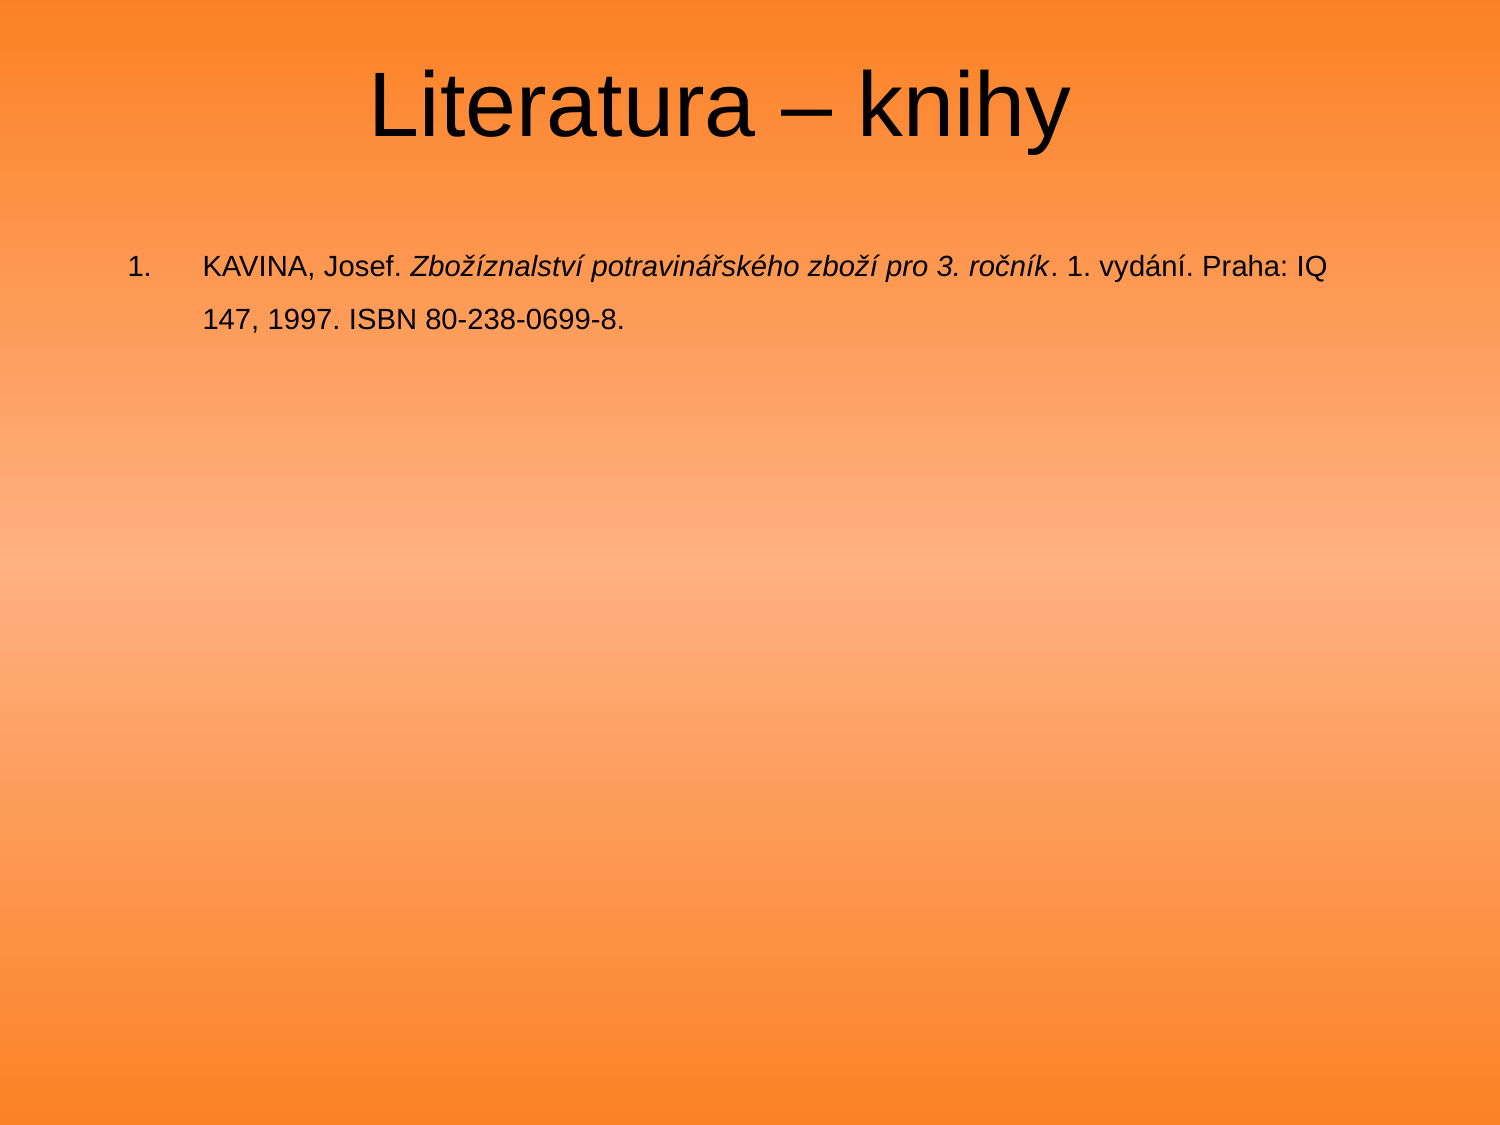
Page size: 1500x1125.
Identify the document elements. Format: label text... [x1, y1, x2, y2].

title Literatura – knihy [93, 35, 1348, 165]
list KAVINA, Josef. Zbožíznalství potravinářského zboží pro 3. ročník. 1. vydání. Praha: IQ 147, 1997. ISBN 80-238-0699-8. [112, 222, 1388, 1079]
